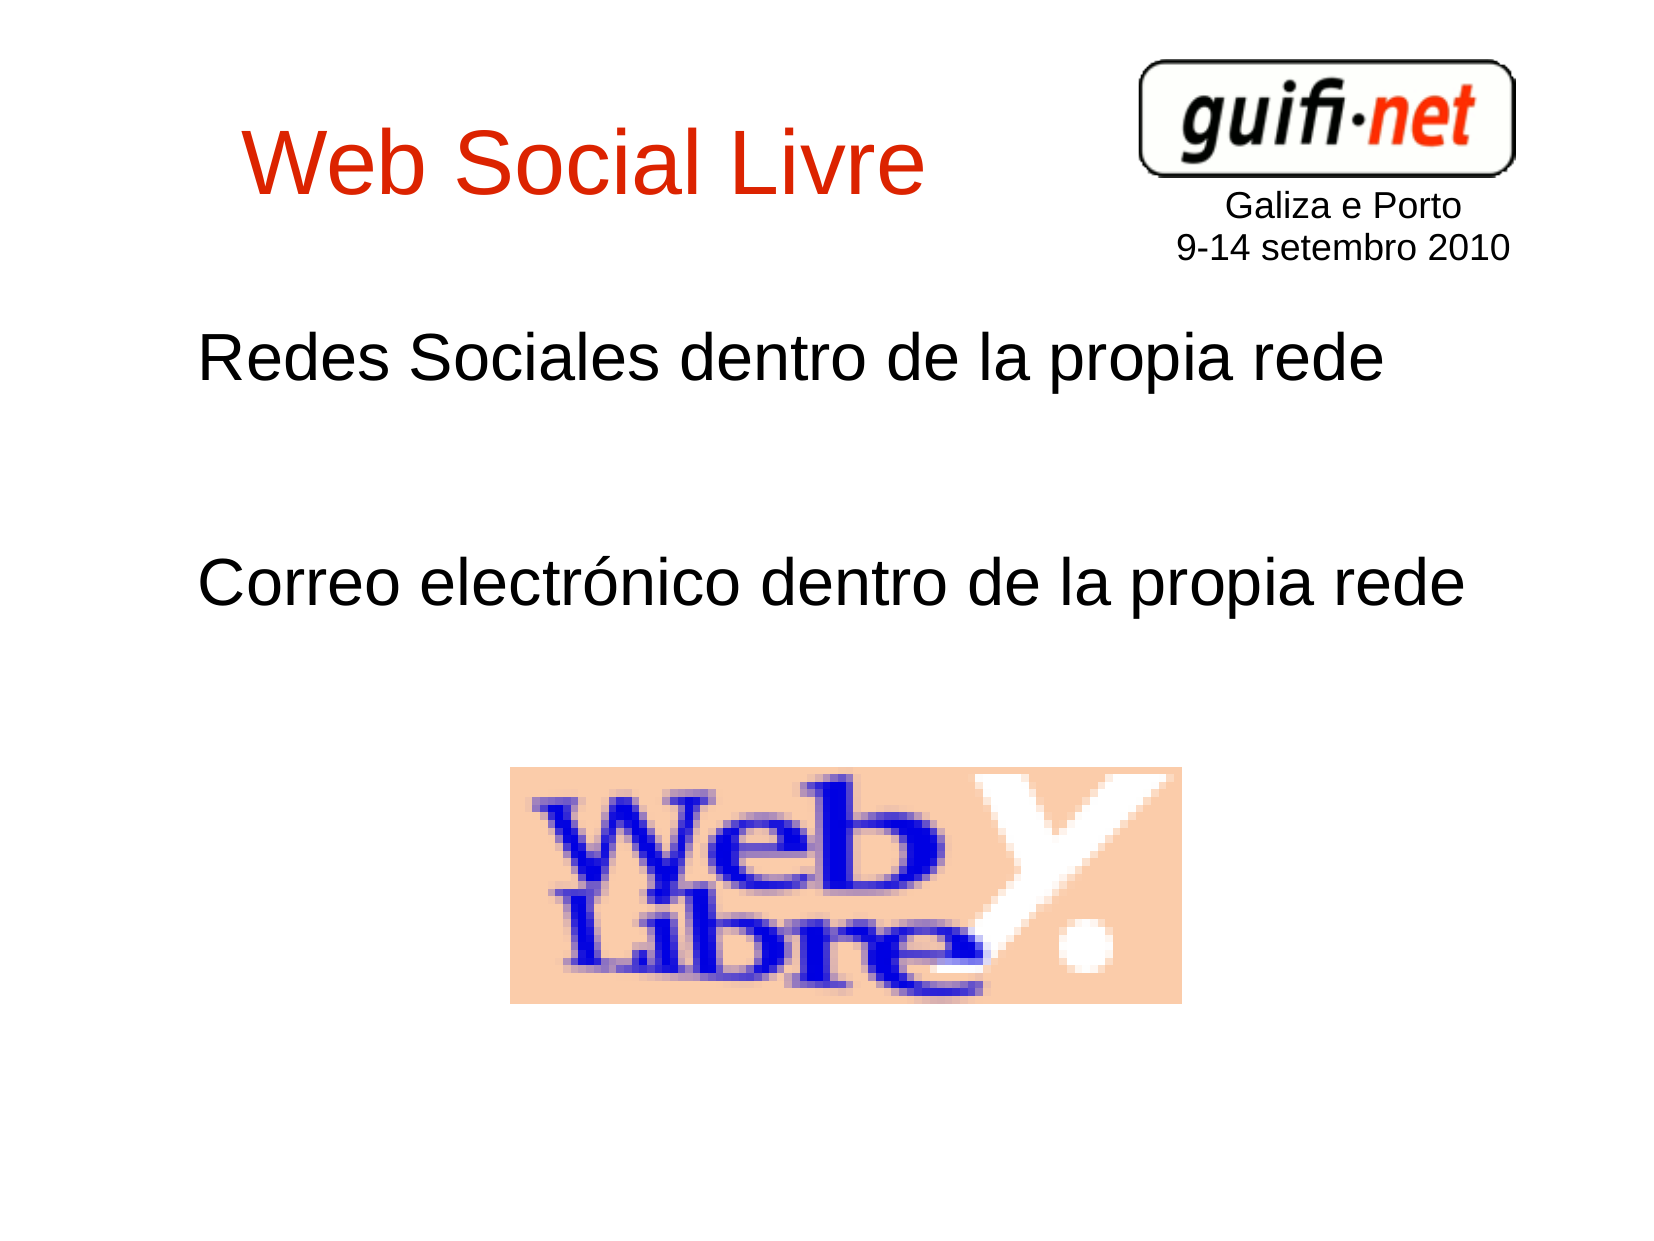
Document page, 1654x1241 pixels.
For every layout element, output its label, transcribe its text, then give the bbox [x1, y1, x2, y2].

picture [510, 767, 1182, 1004]
picture [1137, 59, 1516, 177]
text_box Redes Sociales dentro de la propia rede Correo electrónico dentro de la propia rede [147, 312, 1639, 674]
title Web Social Livre [76, 66, 1093, 259]
text_box Galiza e Porto 9-14 setembro 2010 [1033, 177, 1654, 277]
